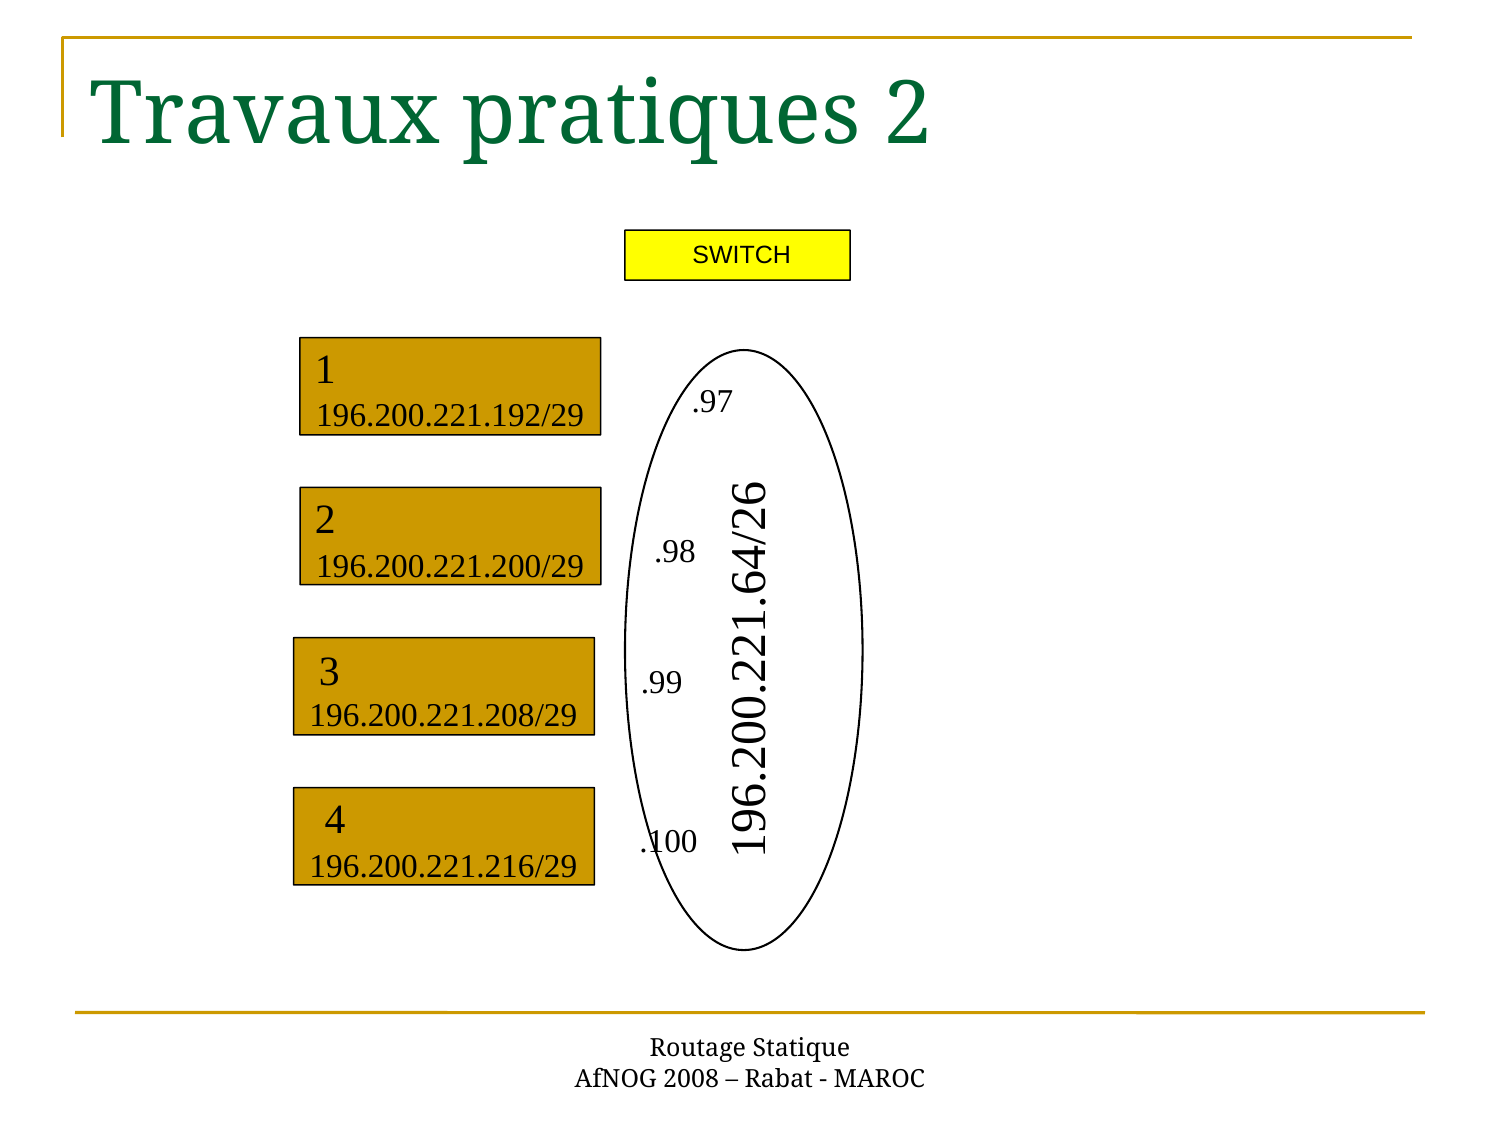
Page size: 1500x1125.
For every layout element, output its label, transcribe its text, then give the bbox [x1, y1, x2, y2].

title Travaux pratiques 2 [75, 45, 1426, 233]
text_box 196.200.221.200/29 [300, 539, 601, 593]
text_box [293, 637, 595, 735]
text_box [362, 487, 601, 539]
text_box 3 [292, 639, 355, 703]
text_box [362, 337, 601, 388]
text_box 196.200.221.208/29 [293, 688, 594, 742]
text_box 4 [298, 787, 361, 839]
text_box .98 [624, 524, 726, 579]
text_box [293, 787, 298, 839]
text_box 2 [299, 487, 362, 551]
text_box [624, 233, 851, 281]
text_box SWITCH [629, 234, 855, 278]
text_box .97 [662, 374, 763, 429]
text_box [361, 787, 595, 885]
text_box 196.200.221.216/29 [293, 839, 594, 894]
text_box 196.200.221.64/26 [711, 426, 876, 874]
text_box .99 [605, 655, 718, 710]
text_box .100 [618, 815, 719, 869]
text_box 1 [299, 337, 362, 401]
text_box 196.200.221.192/29 [300, 388, 601, 442]
